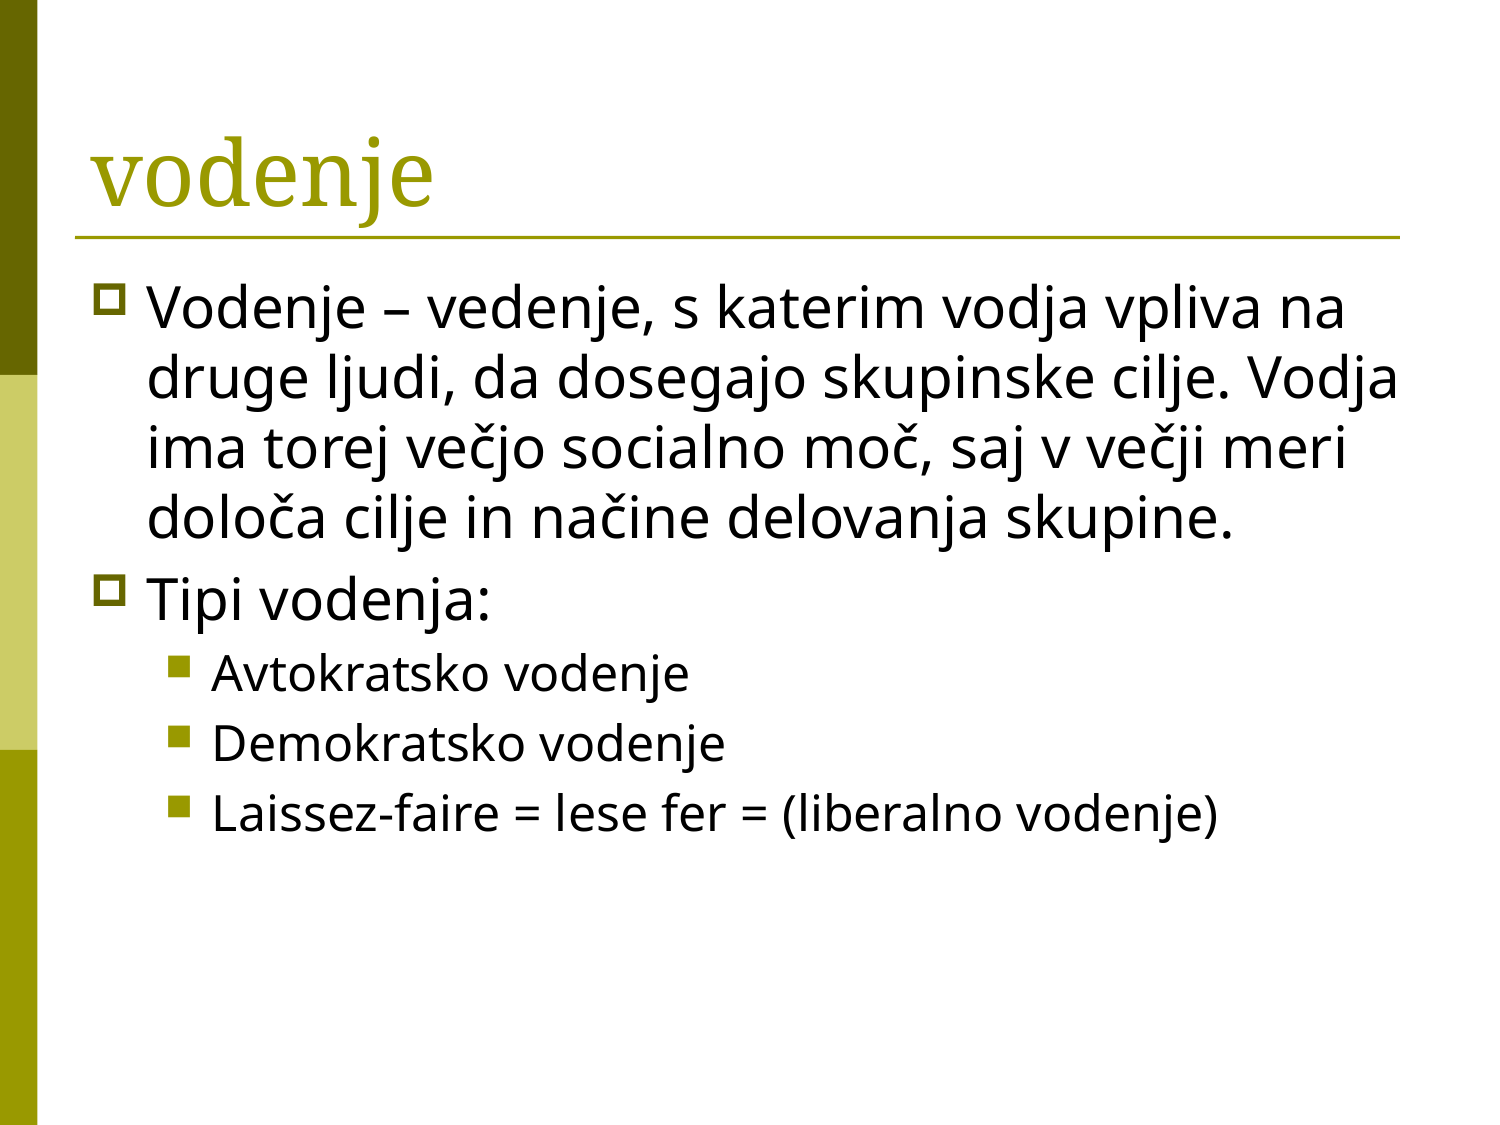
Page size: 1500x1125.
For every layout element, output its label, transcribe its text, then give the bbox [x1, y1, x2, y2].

title vodenje [75, 45, 1425, 233]
list Vodenje – vedenje, s katerim vodja vpliva na druge ljudi, da dosegajo skupinske cilje. Vodja ima torej večjo socialno moč, saj v večji meri določa cilje in načine delovanja skupine. Tipi vodenja: Avtokratsko vodenje Demokratsko vodenje Laissez-faire = lese fer = (liberalno vodenje) [75, 262, 1425, 1006]
